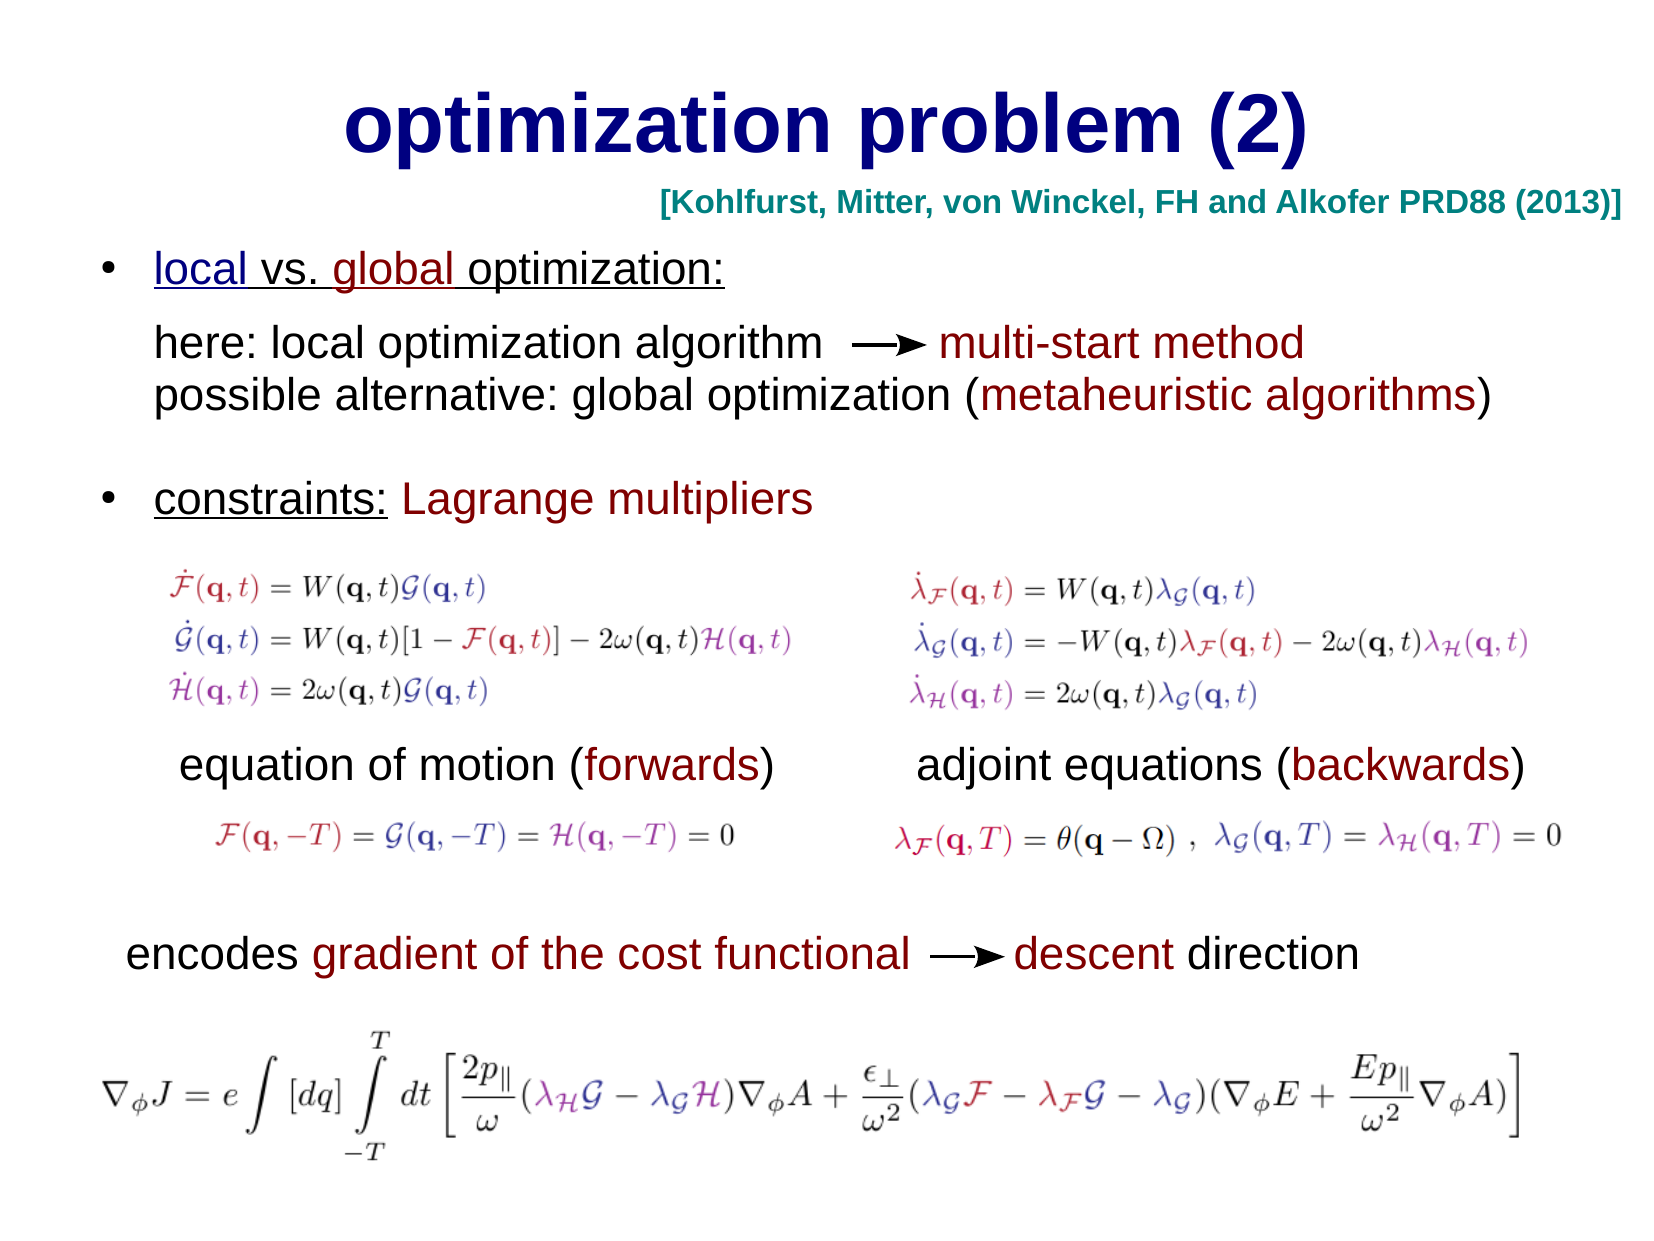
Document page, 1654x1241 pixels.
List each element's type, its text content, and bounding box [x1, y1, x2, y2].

picture [167, 562, 801, 713]
title optimization problem (2) [82, 19, 1571, 227]
picture [885, 809, 1570, 875]
text_box [Kohlfurst, Mitter, von Winckel, FH and Alkofer PRD88 (2013)] [645, 175, 1644, 229]
list local vs. global optimization: here: local optimization algorithm multi-start method possible alternative: global optimization (metaheuristic algorithms) constraints: Lagrange multipliers equation of motion (forwards) adjoint equations (backwards) [82, 242, 1571, 1241]
picture [206, 809, 744, 863]
picture [904, 568, 1542, 719]
picture [90, 1015, 1526, 1166]
text_box encodes gradient of the cost functional descent direction [110, 920, 1506, 987]
